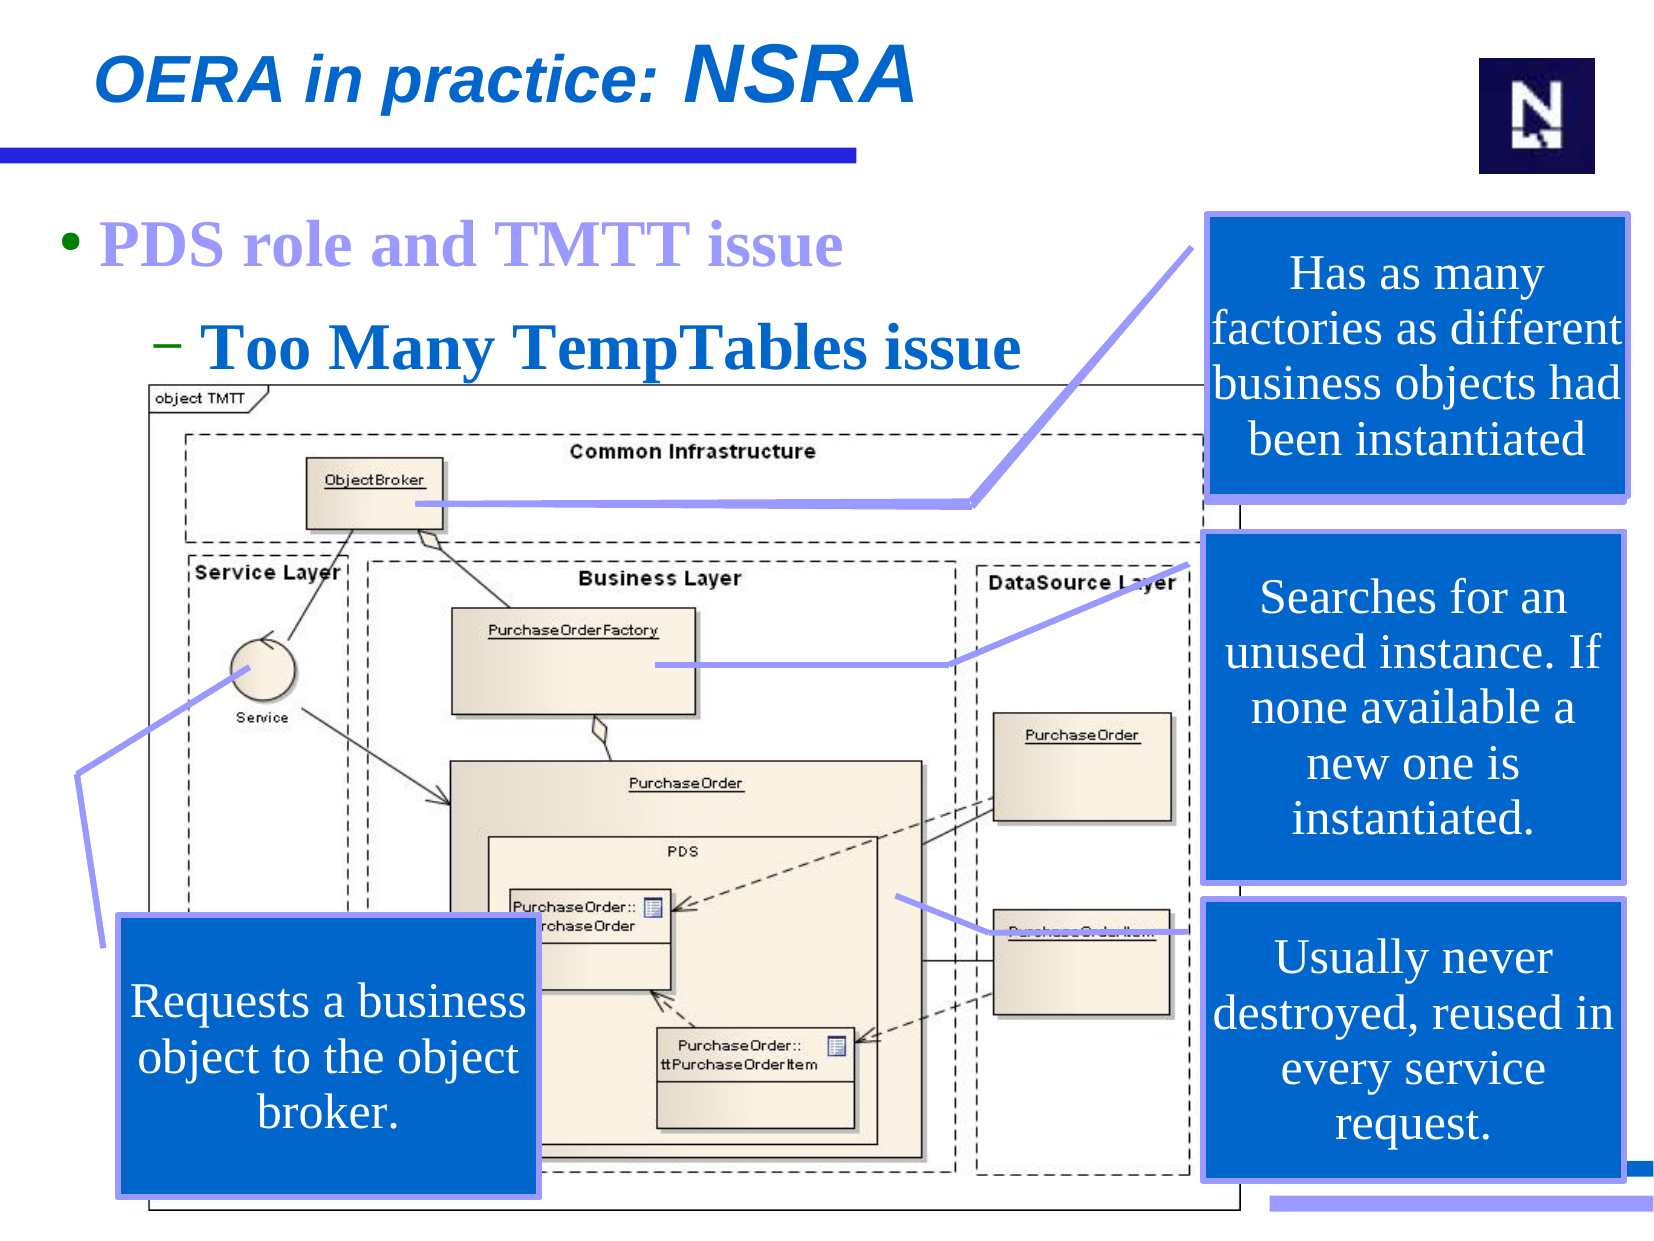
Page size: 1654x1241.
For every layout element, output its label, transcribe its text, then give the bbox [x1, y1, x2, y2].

picture [1479, 58, 1595, 174]
text_box Searches for the factory of the requested object. If not available instantiates it. [1206, 214, 1624, 502]
text_box Usually never destroyed, reused in every service request. [1203, 899, 1624, 1181]
title OERA in practice: NSRA [93, 0, 1506, 148]
picture [147, 1123, 1241, 1211]
list PDS role and TMTT issue Too Many TempTables issue [59, 206, 1565, 1123]
text_box Has as many factories as different business objects had been instantiated [1207, 214, 1628, 496]
text_box Searches for an unused instance. If none available a new one is instantiated. [1565, 531, 1624, 883]
text_box Requests a business object to the object broker. [118, 915, 539, 1197]
